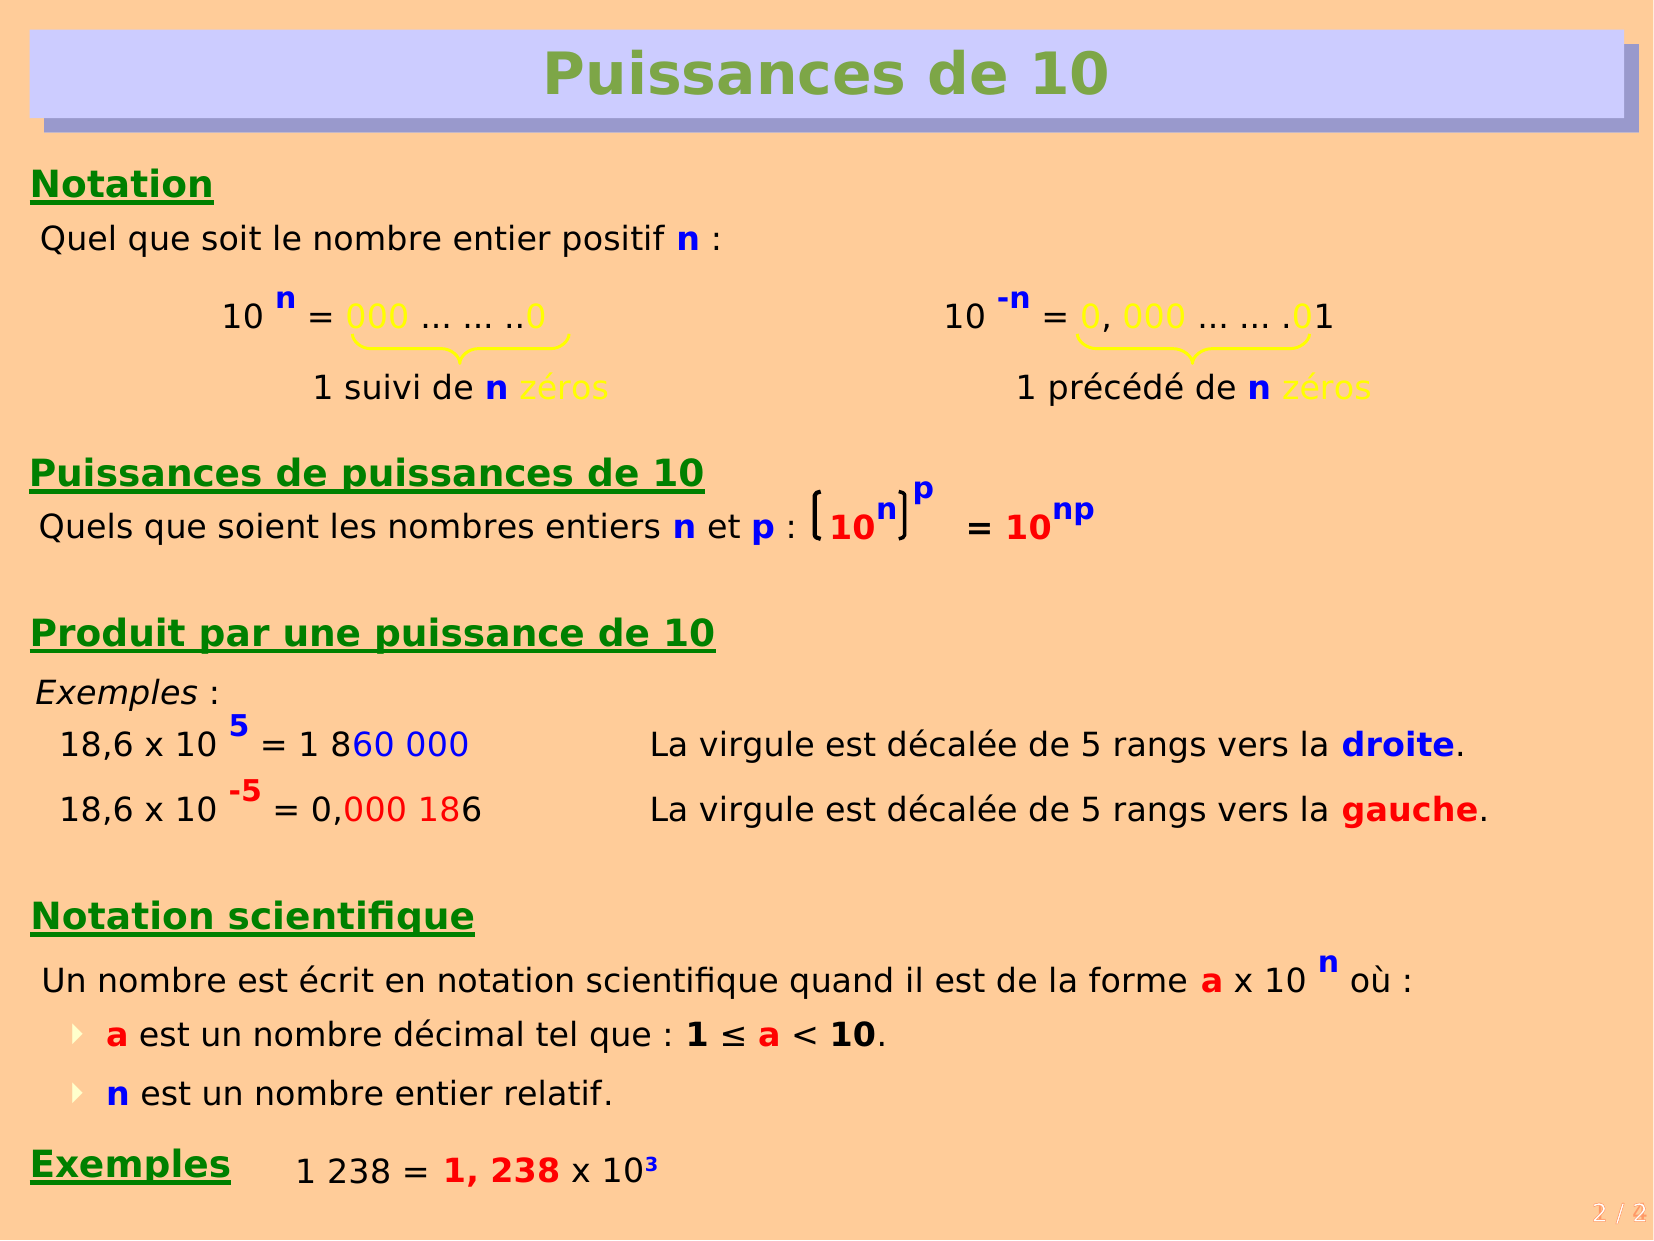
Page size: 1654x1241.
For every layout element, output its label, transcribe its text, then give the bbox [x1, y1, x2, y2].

text_box Notation [29, 162, 215, 207]
text_box 10n = 10np [760, 491, 1096, 548]
text_box  n est un nombre entier relatif. [62, 1074, 614, 1114]
text_box Quel que soit le nombre entier positif n : [39, 212, 723, 266]
text_box Notation scientifique [29, 894, 477, 939]
text_box La virgule est décalée de 5 rangs vers la gauche. [649, 790, 1490, 830]
text_box 10 n = 000 ... ... ..0 [207, 280, 570, 337]
text_box p [912, 470, 935, 527]
text_box 1 238 = [295, 1152, 431, 1192]
text_box 2 / 2 [1591, 1198, 1649, 1235]
text_box Quels que soient les nombres entiers n et p : [38, 500, 798, 554]
text_box Exemples [29, 1142, 232, 1187]
text_box 18,6 x 10 5 = 1 860 000 [59, 708, 471, 765]
text_box La virgule est décalée de 5 rangs vers la droite. [649, 725, 1466, 765]
text_box Produit par une puissance de 10 [29, 611, 717, 656]
text_box 1, 238 x 103 [442, 1151, 659, 1192]
text_box 18,6 x 10 -5 = 0,000 186 [59, 773, 483, 830]
title Puissances de 10 [29, 29, 1625, 119]
text_box 1 précédé de n zéros [1015, 368, 1373, 408]
text_box  a est un nombre décimal tel que : 1 ≤ a < 10. [62, 1015, 888, 1055]
text_box Exemples : [35, 666, 221, 720]
text_box Un nombre est écrit en notation scientifique quand il est de la forme a x 10 n où : [41, 944, 1459, 1001]
text_box 10 -n = 0, 000 ... ... .01 [943, 280, 1344, 337]
text_box Puissances de puissances de 10 [28, 451, 706, 496]
text_box 1 suivi de n zéros [307, 368, 615, 414]
